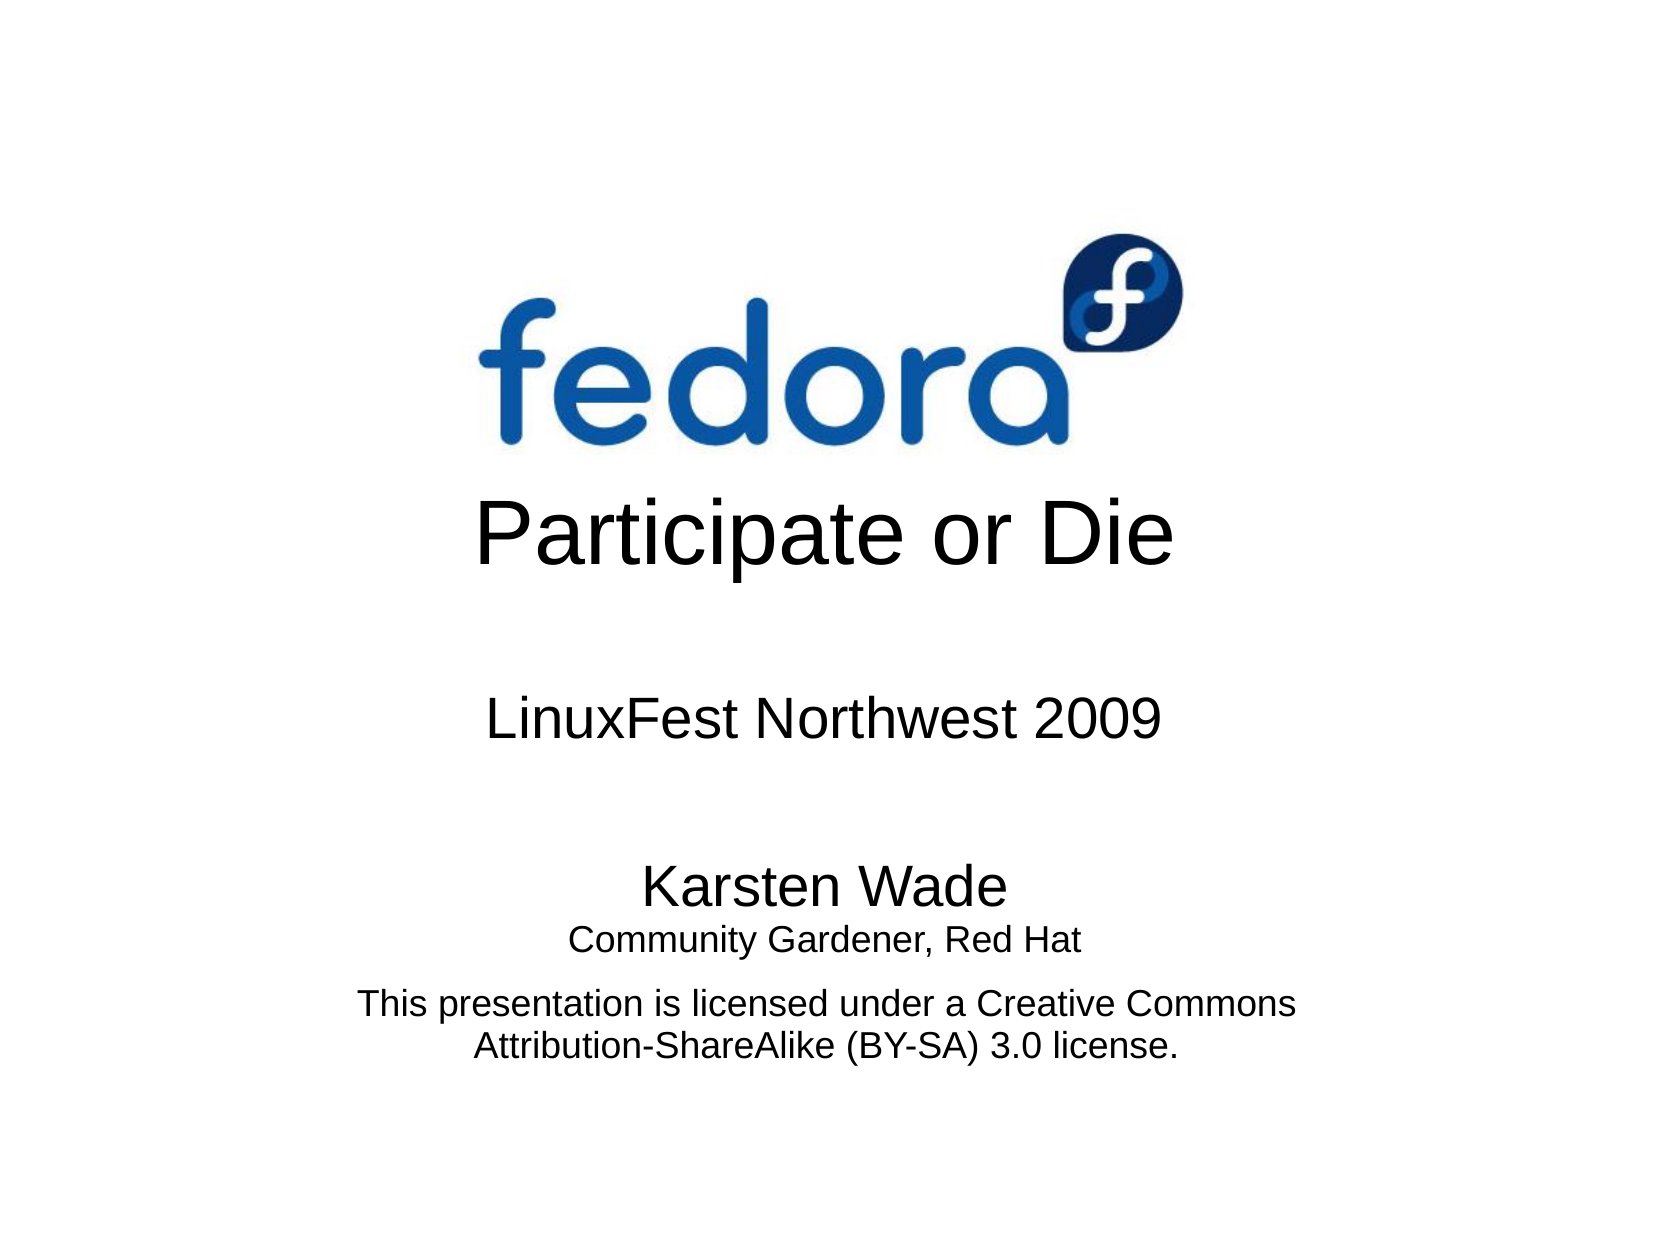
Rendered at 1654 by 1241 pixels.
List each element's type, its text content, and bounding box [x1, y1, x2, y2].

text_box This presentation is licensed under a Creative Commons Attribution-ShareAlike (BY-SA) 3.0 license. [226, 975, 1427, 1074]
title Participate or Die LinuxFest Northwest 2009 Karsten Wade Community Gardener, Red Hat [0, 37, 1651, 1097]
picture [458, 215, 1196, 467]
